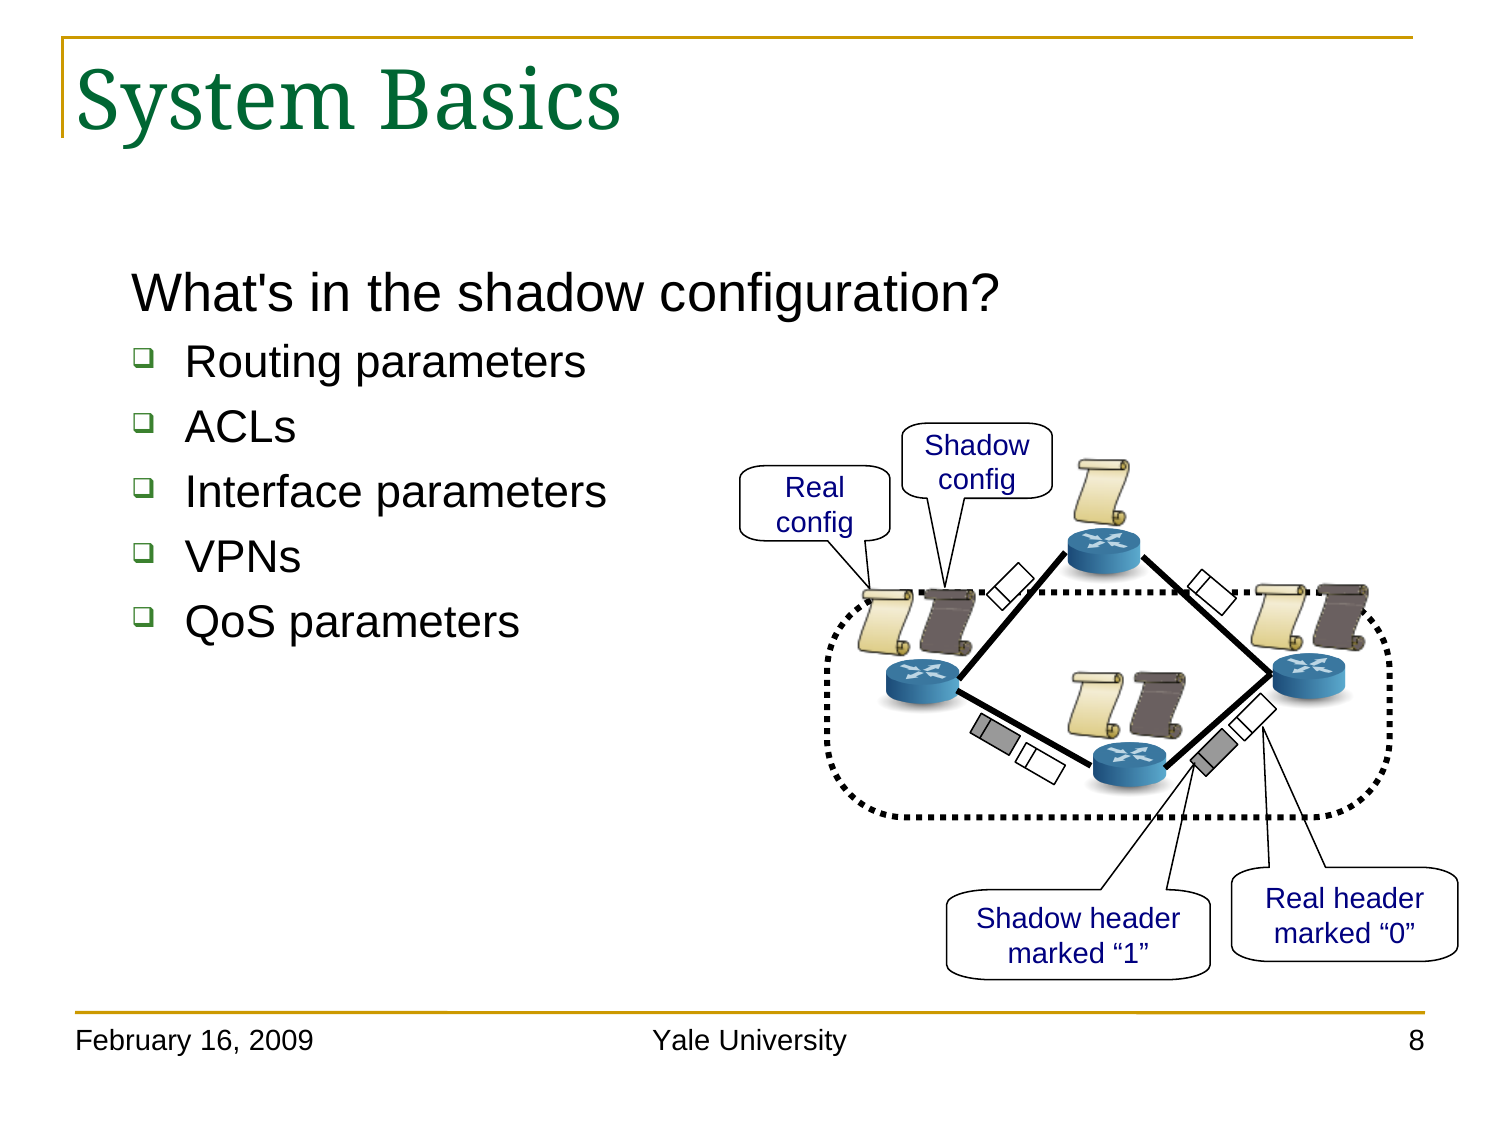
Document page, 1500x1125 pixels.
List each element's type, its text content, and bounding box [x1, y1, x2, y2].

picture [1248, 580, 1372, 716]
list What's in the shadow configuration? Routing parameters ACLs Interface parameters VPNs QoS parameters [75, 262, 1425, 991]
text_box [1187, 569, 1210, 593]
text_box [1199, 728, 1238, 768]
picture [855, 585, 982, 721]
text_box [1197, 576, 1237, 616]
picture [1255, 665, 1265, 683]
text_box [1015, 742, 1036, 768]
text_box [1026, 749, 1066, 785]
text_box Real config [739, 465, 890, 585]
picture [1065, 668, 1189, 805]
picture [1050, 455, 1163, 591]
text_box [981, 718, 1021, 756]
text_box [1237, 693, 1277, 733]
text_box Shadow config [902, 423, 1053, 585]
text_box [1228, 718, 1252, 741]
text_box [1190, 753, 1214, 777]
text_box [986, 587, 1010, 611]
text_box Shadow header marked “1” [946, 762, 1211, 980]
text_box Real header marked “0” [1231, 726, 1458, 962]
text_box [970, 713, 990, 738]
text_box [996, 562, 1035, 602]
title System Basics [75, 49, 1425, 147]
